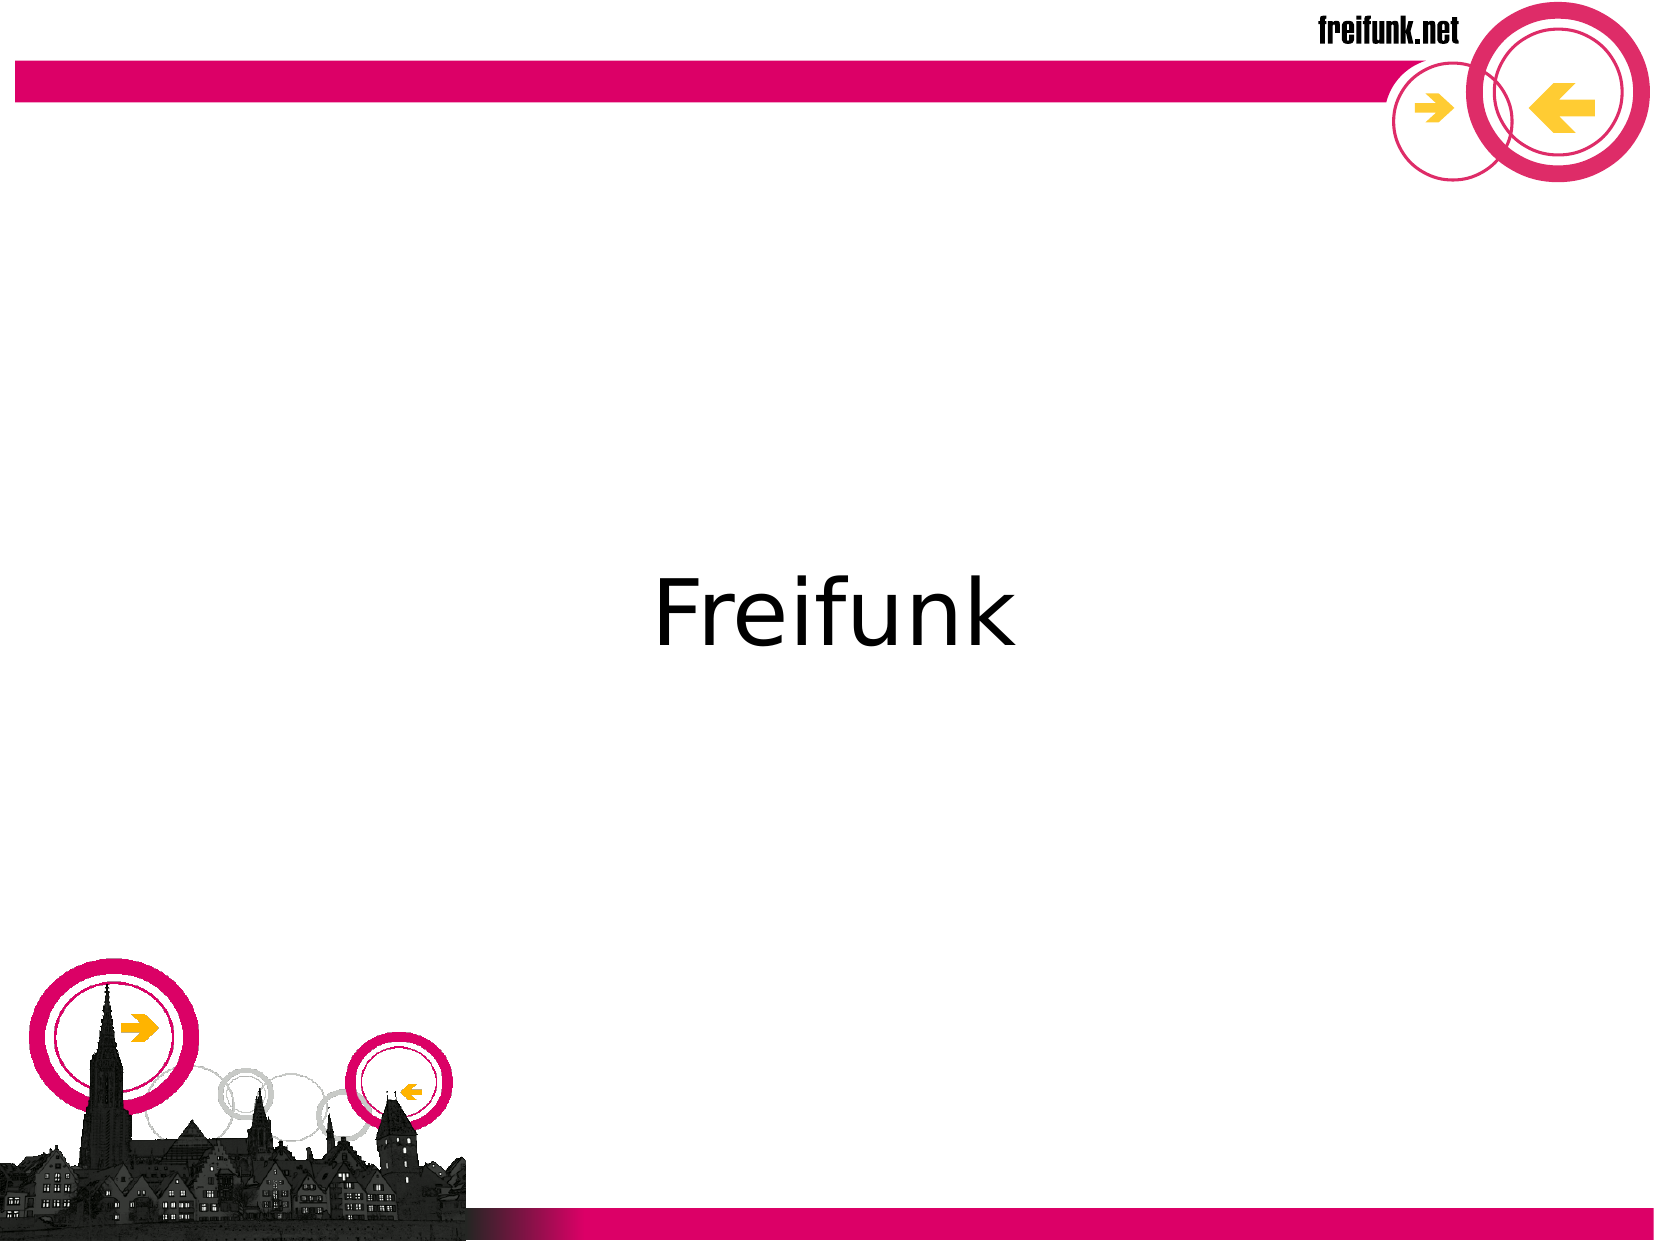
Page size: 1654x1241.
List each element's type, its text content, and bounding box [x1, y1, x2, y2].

title Freifunk [90, 510, 1579, 718]
